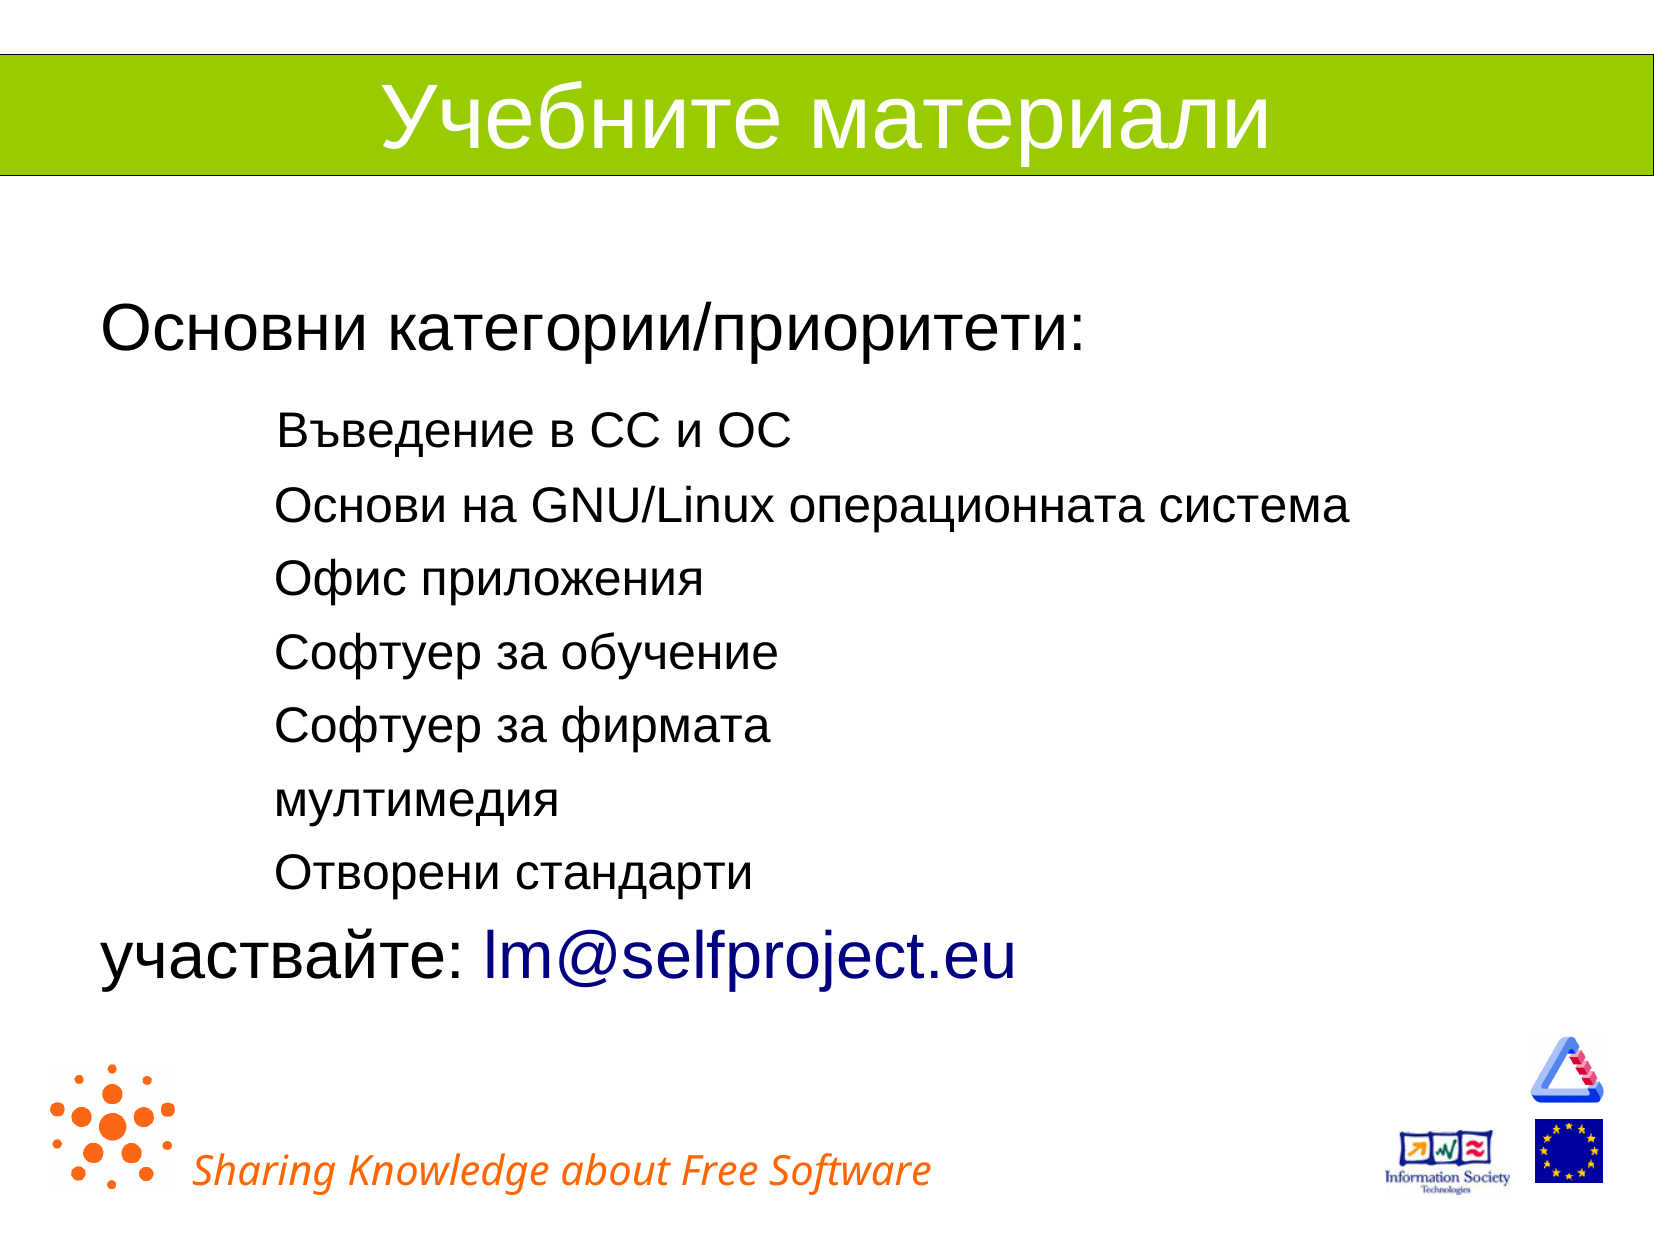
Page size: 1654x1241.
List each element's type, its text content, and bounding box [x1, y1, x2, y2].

picture [50, 1064, 175, 1189]
picture [1535, 1119, 1603, 1183]
picture [1571, 1036, 1604, 1104]
picture [1385, 1130, 1510, 1195]
title Учебните материали [82, 59, 1571, 174]
list Основни категории/приоритети: Въведение в СС и ОС Основи на GNU/Linux операционната система Офис приложения Софтуер за обучение Софтуер за фирмата мултимедия Отворени стандарти участвайте: lm@selfproject.eu [82, 290, 1571, 1109]
